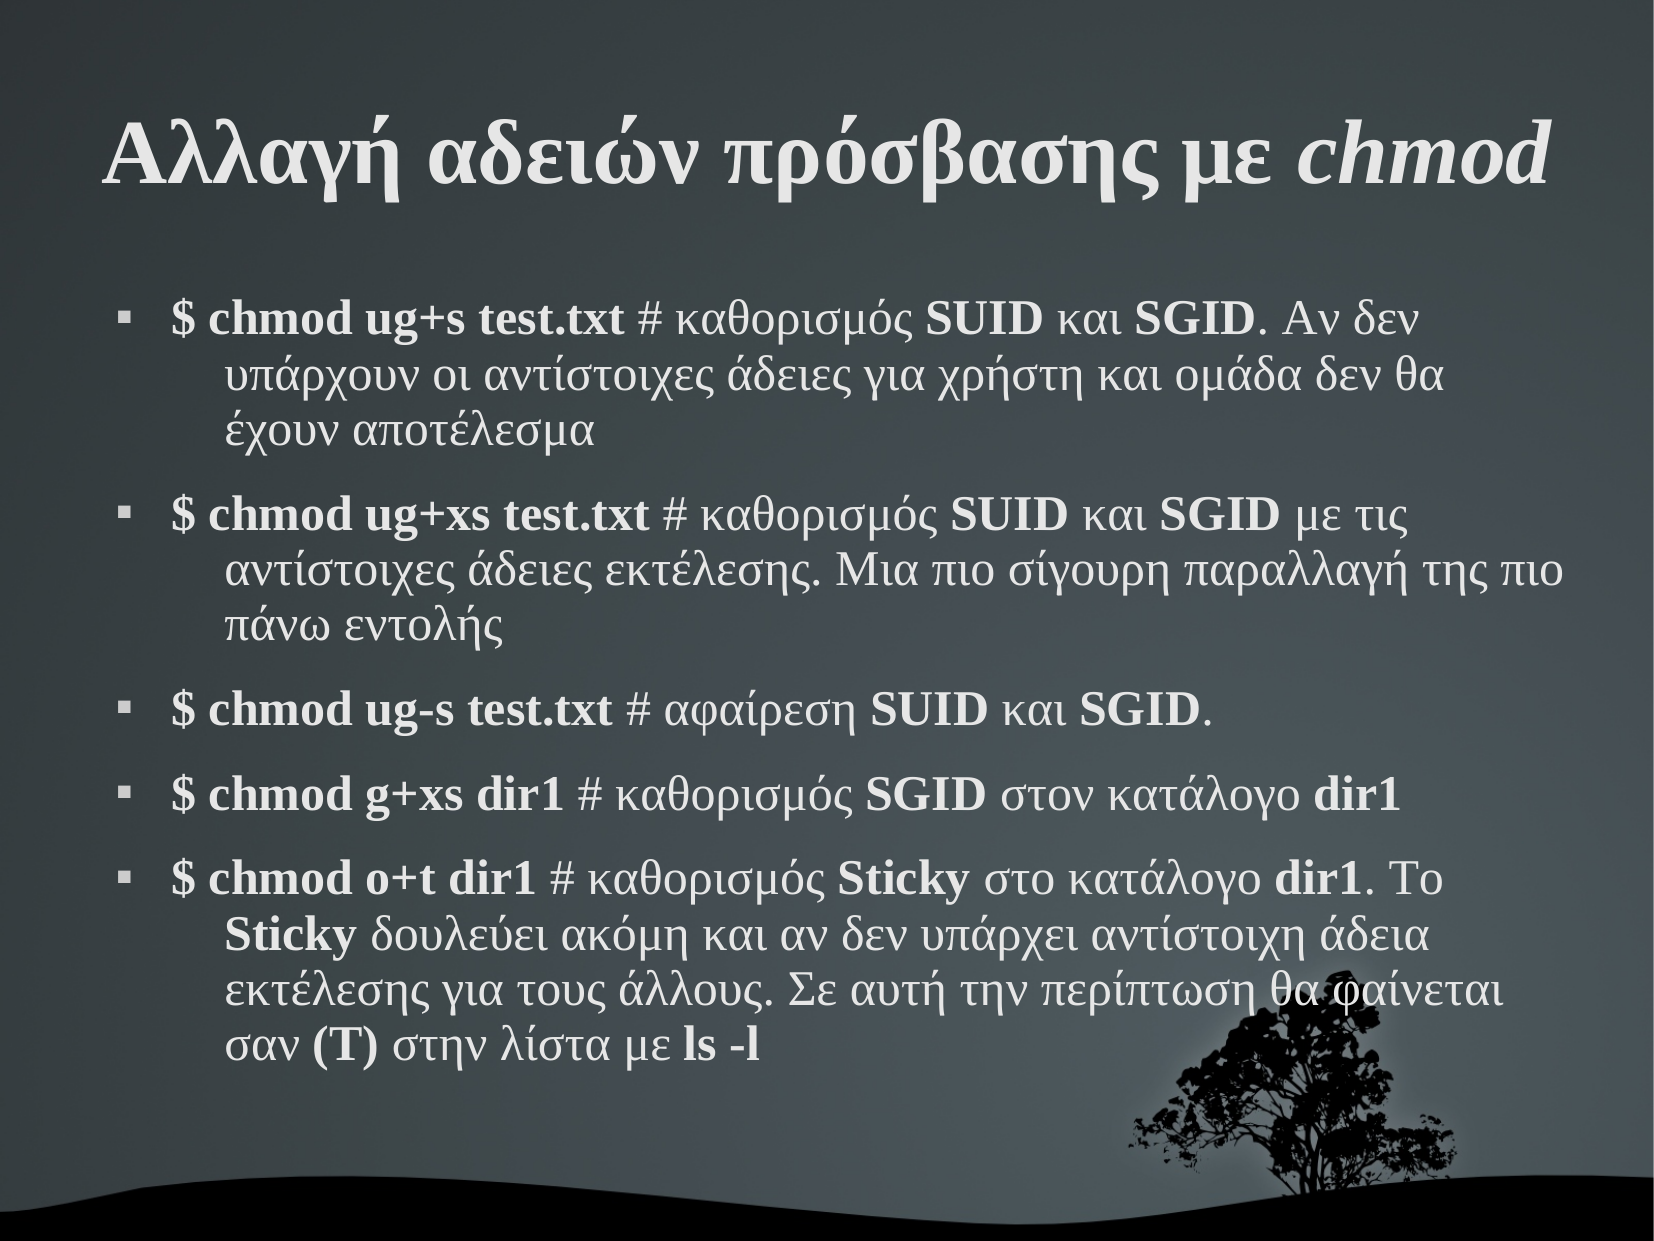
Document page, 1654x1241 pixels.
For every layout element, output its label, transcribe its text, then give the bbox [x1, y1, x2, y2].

list $ chmod ug+s test.txt # καθορισμός SUID και SGID. Αν δεν υπάρχουν οι αντίστοιχες άδειες για χρήστη και ομάδα δεν θα έχουν αποτέλεσμα $ chmod ug+xs test.txt # καθορισμός SUID και SGID με τις αντίστοιχες άδειες εκτέλεσης. Μια πιο σίγουρη παραλλαγή της πιο πάνω εντολής $ chmod ug-s test.txt # αφαίρεση SUID και SGID. $ chmod g+xs dir1 # καθορισμός SGID στον κατάλογο dir1 $ chmod o+t dir1 # καθορισμός Sticky στο κατάλογο dir1. Το Sticky δουλεύει ακόμη και αν δεν υπάρχει αντίστοιχη άδεια εκτέλεσης για τους άλλους. Σε αυτή την περίπτωση θα φαίνεται σαν (T) στην λίστα με ls -l [82, 290, 1571, 1168]
picture [0, 0, 1654, 1241]
title Αλλαγή αδειών πρόσβασης με chmod [82, 49, 1571, 257]
